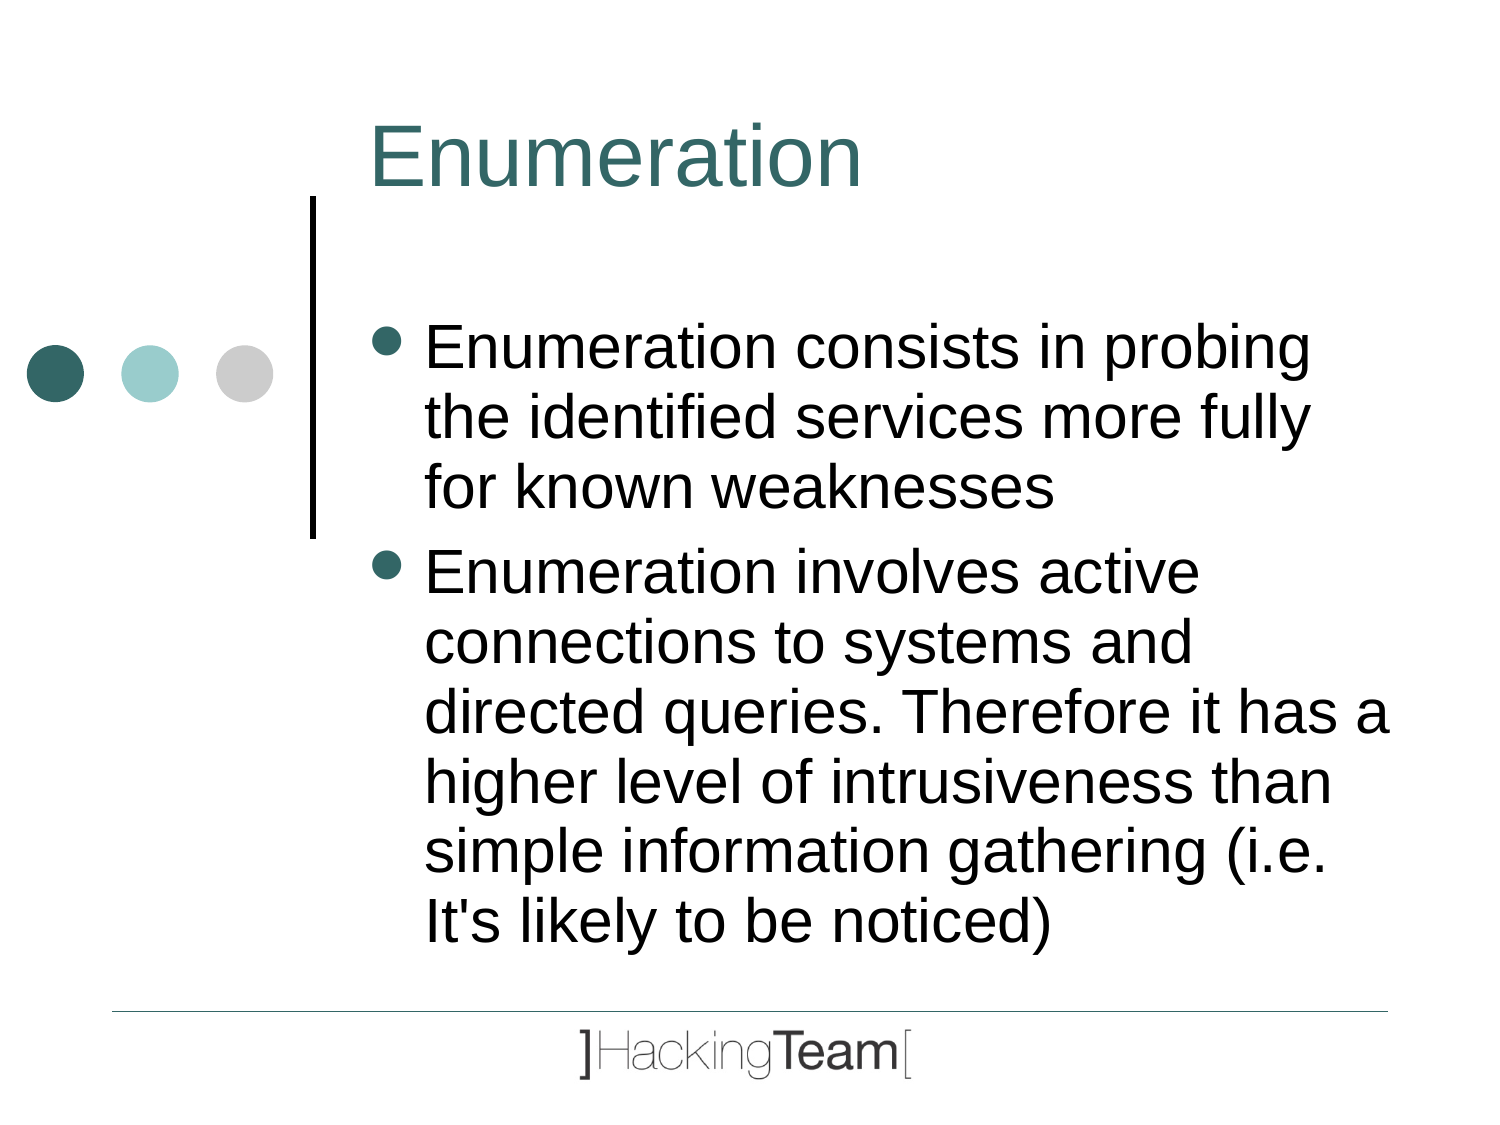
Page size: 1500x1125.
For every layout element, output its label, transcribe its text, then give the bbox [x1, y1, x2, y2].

title Enumeration [249, 38, 1401, 275]
picture [574, 1041, 916, 1084]
list Enumeration consists in probing the identified services more fully for known weaknesses Enumeration involves active connections to systems and directed queries. Therefore it has a higher level of intrusiveness than simple information gathering (i.e. It's likely to be noticed) [249, 312, 1401, 1041]
